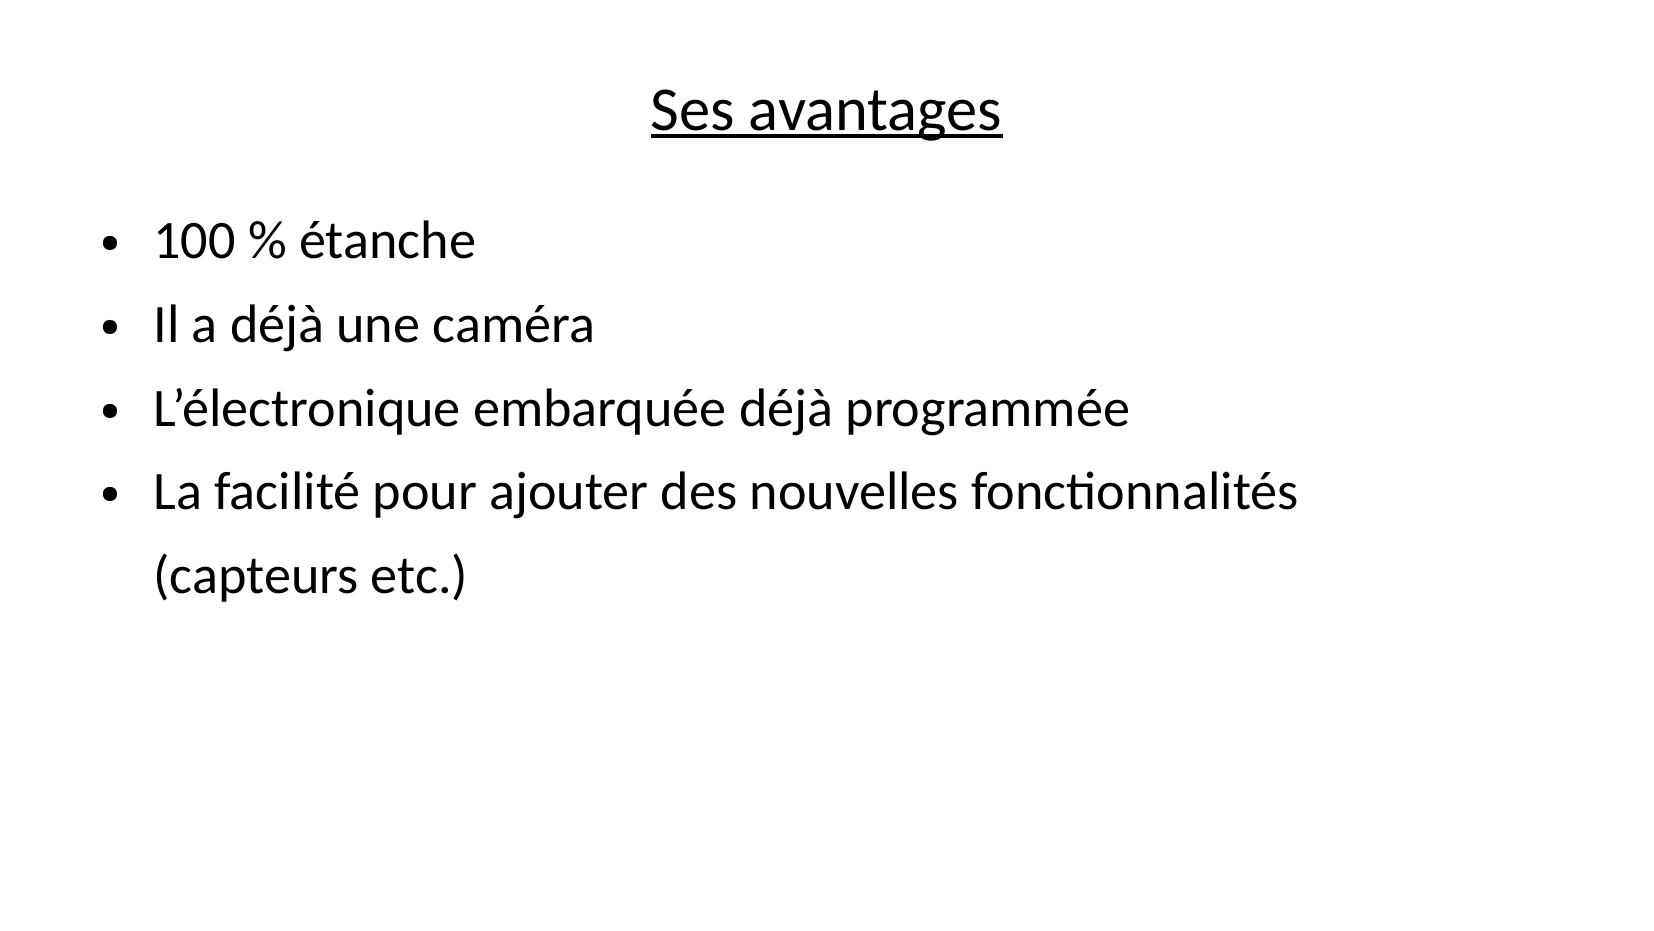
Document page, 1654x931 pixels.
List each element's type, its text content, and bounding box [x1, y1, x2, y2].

list 100 % étanche Il a déjà une caméra L’électronique embarquée déjà programmée La facilité pour ajouter des nouvelles fonctionnalités (capteurs etc.) [82, 217, 1571, 758]
title Ses avantages [82, 37, 1571, 193]
